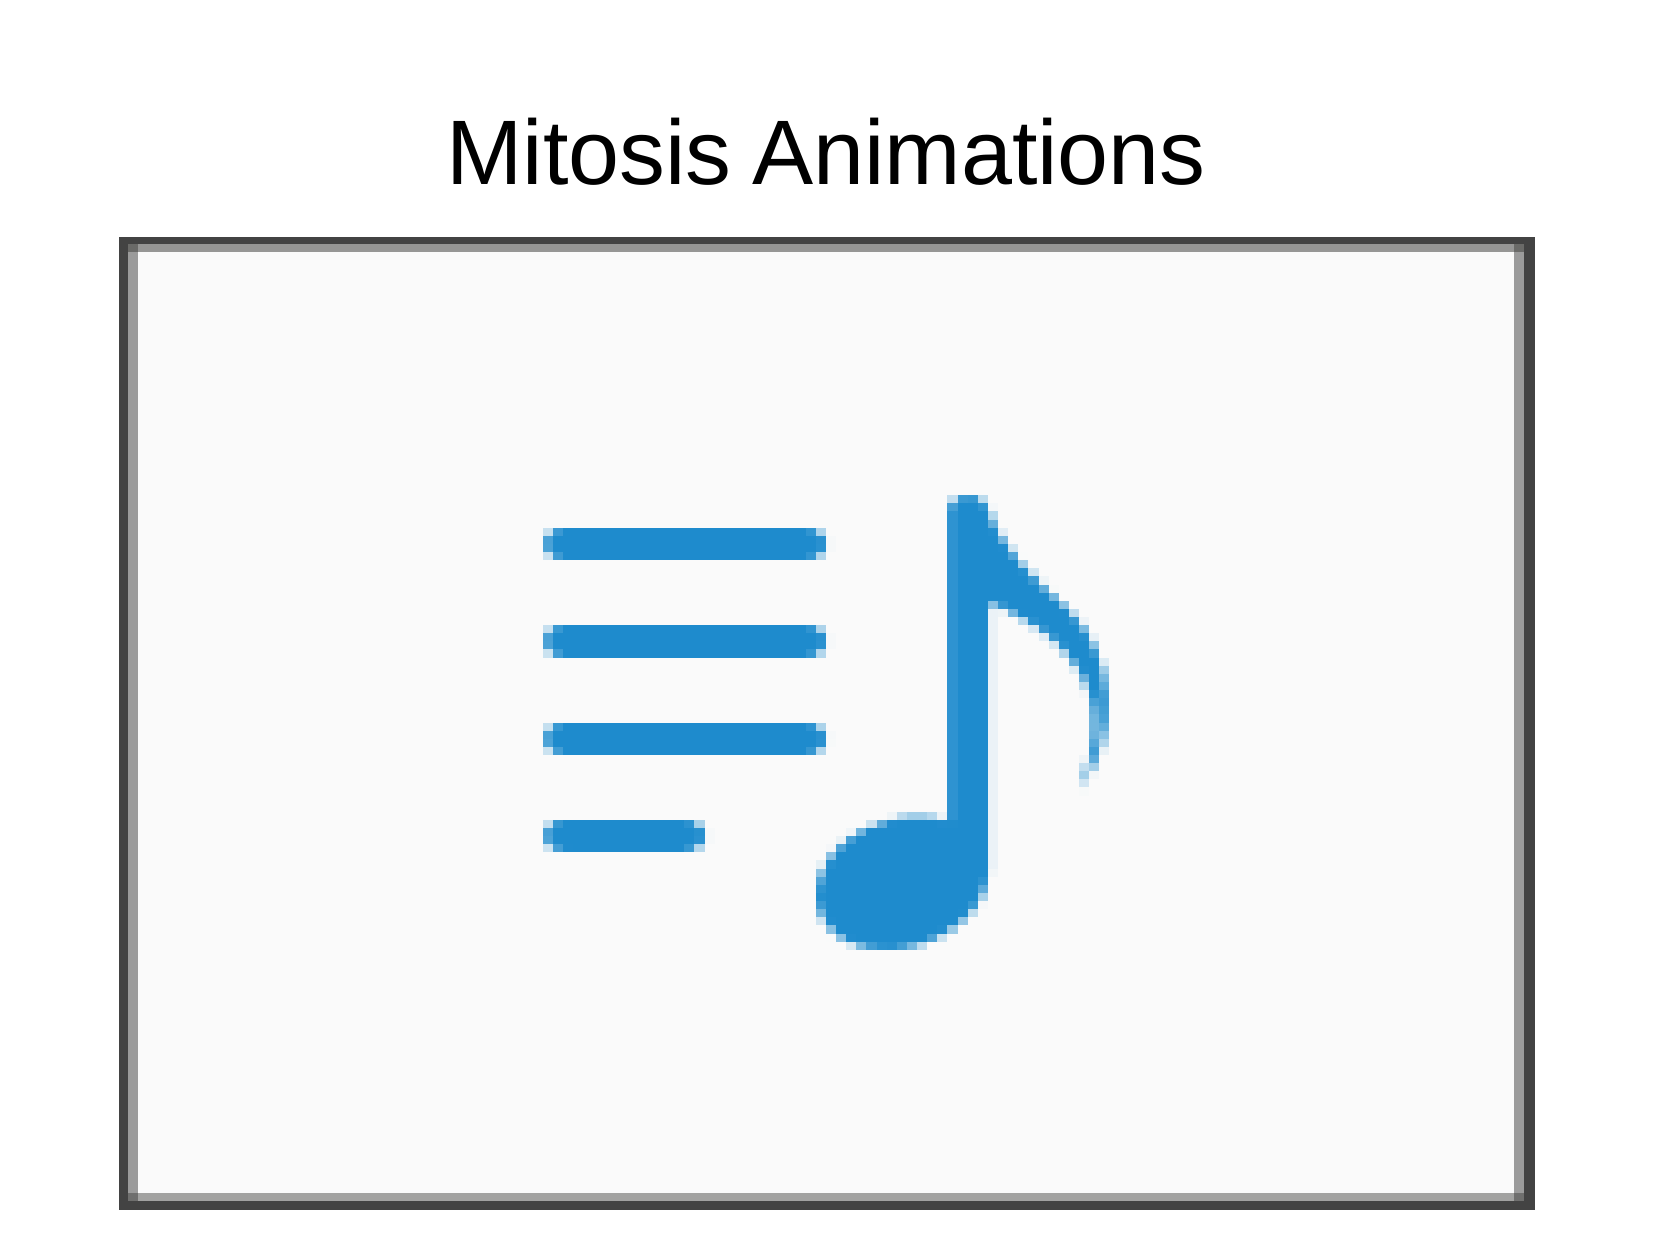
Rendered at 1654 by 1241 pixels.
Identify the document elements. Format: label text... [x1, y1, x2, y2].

text_box [118, 236, 1536, 1211]
title Mitosis Animations [82, 49, 1571, 257]
